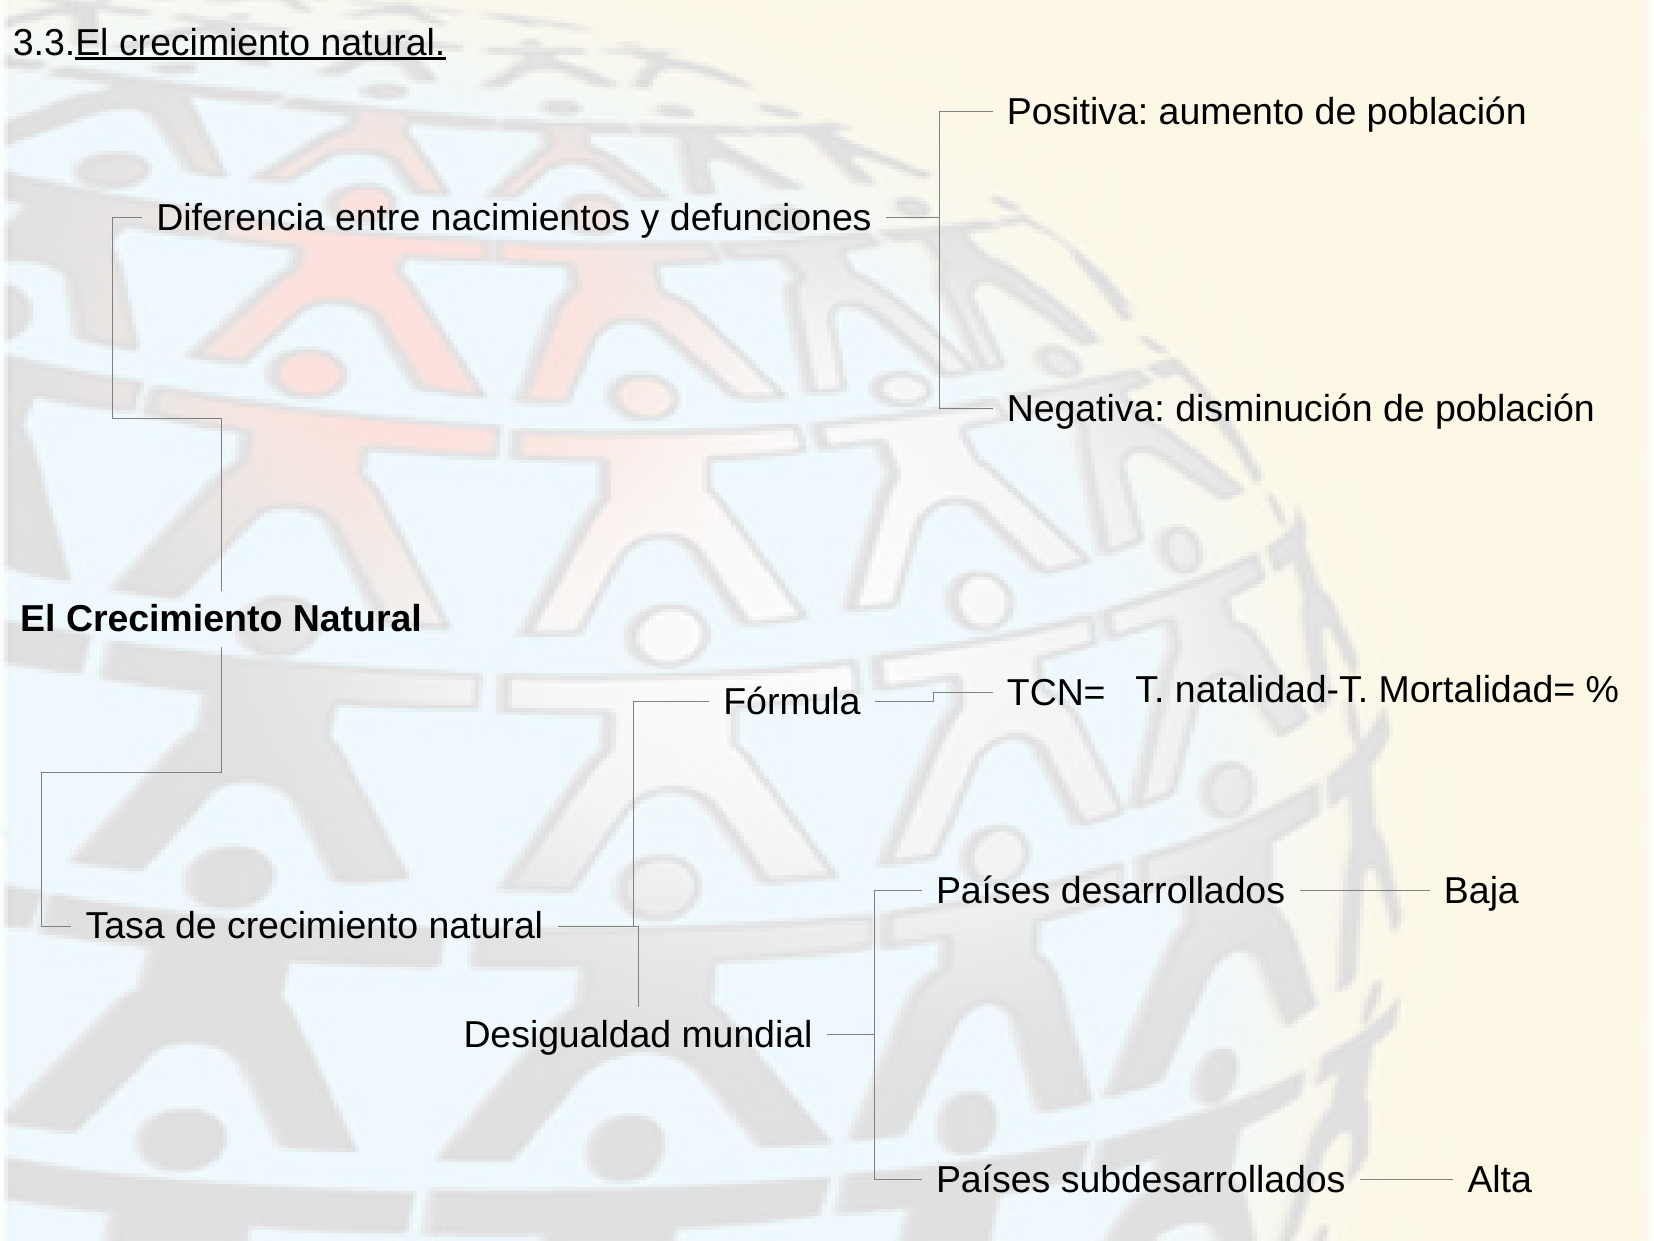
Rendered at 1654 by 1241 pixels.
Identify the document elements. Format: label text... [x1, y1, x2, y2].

text_box El Crecimiento Natural [5, 590, 438, 648]
text_box Desigualdad mundial [448, 1006, 828, 1063]
picture [0, 0, 1654, 1241]
text_box Países subdesarrollados [921, 1151, 1361, 1209]
text_box 3.3.El crecimiento natural. [0, 14, 461, 71]
text_box Baja [1429, 862, 1534, 920]
text_box Diferencia entre nacimientos y defunciones [141, 188, 887, 246]
text_box T. natalidad-T. Mortalidad= % [1120, 661, 1635, 719]
text_box Negativa: disminución de población [992, 380, 1610, 438]
text_box Positiva: aumento de población [992, 82, 1542, 140]
text_box Países desarrollados [921, 862, 1301, 920]
text_box Tasa de crecimiento natural [70, 897, 559, 955]
text_box Fórmula [708, 673, 876, 731]
text_box TCN= [992, 663, 1121, 721]
text_box Alta [1452, 1151, 1547, 1209]
